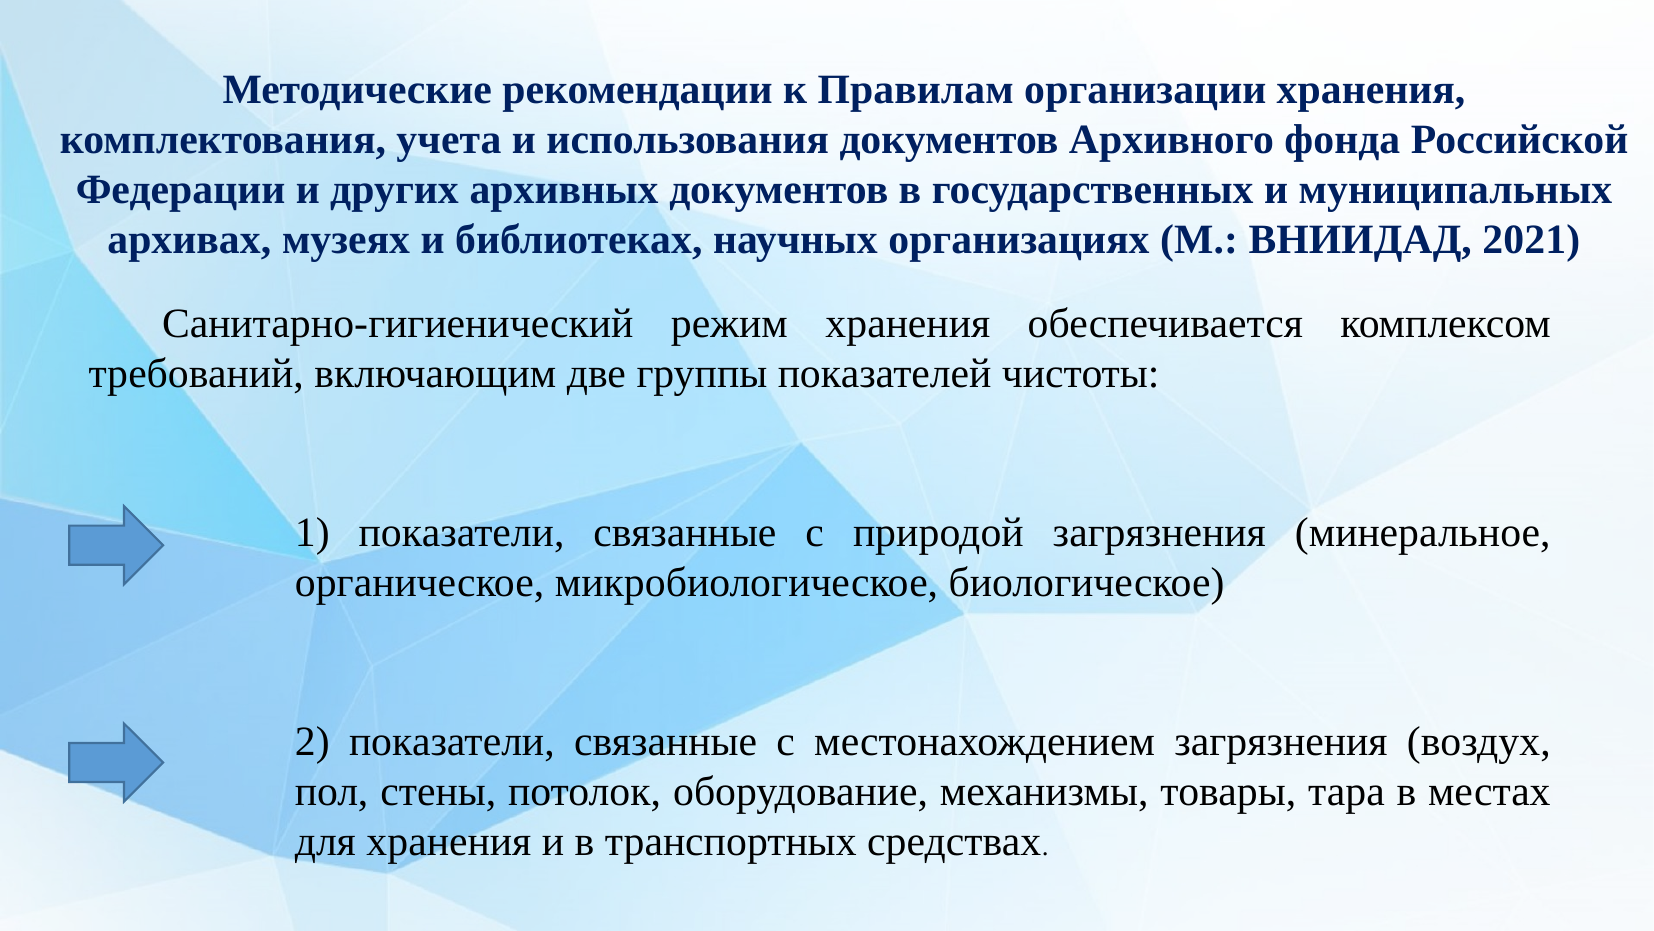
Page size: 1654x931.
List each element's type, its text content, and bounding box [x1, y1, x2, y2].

text_box [69, 506, 164, 585]
title Методические рекомендации к Правилам организации хранения, комплектования, учета и использования документов Архивного фонда Российской Федерации и других архивных документов в государственных и муниципальных архивах, музеях и библиотеках, научных организациях (М.: ВНИИДАД, 2021) [59, 59, 1630, 265]
list Санитарно-гигиенический режим хранения обеспечивается комплексом требований, включающим две группы показателей чистоты: 1) показатели, связанные с природой загрязнения (минеральное, органическое, микробиологическое, биологическое) 2) показатели, связанные с местонахождением загрязнения (воздух, пол, стены, потолок, оборудование, механизмы, товары, тара в местах для хранения и в транспортных средствах. [88, 295, 1565, 899]
text_box [69, 723, 164, 802]
